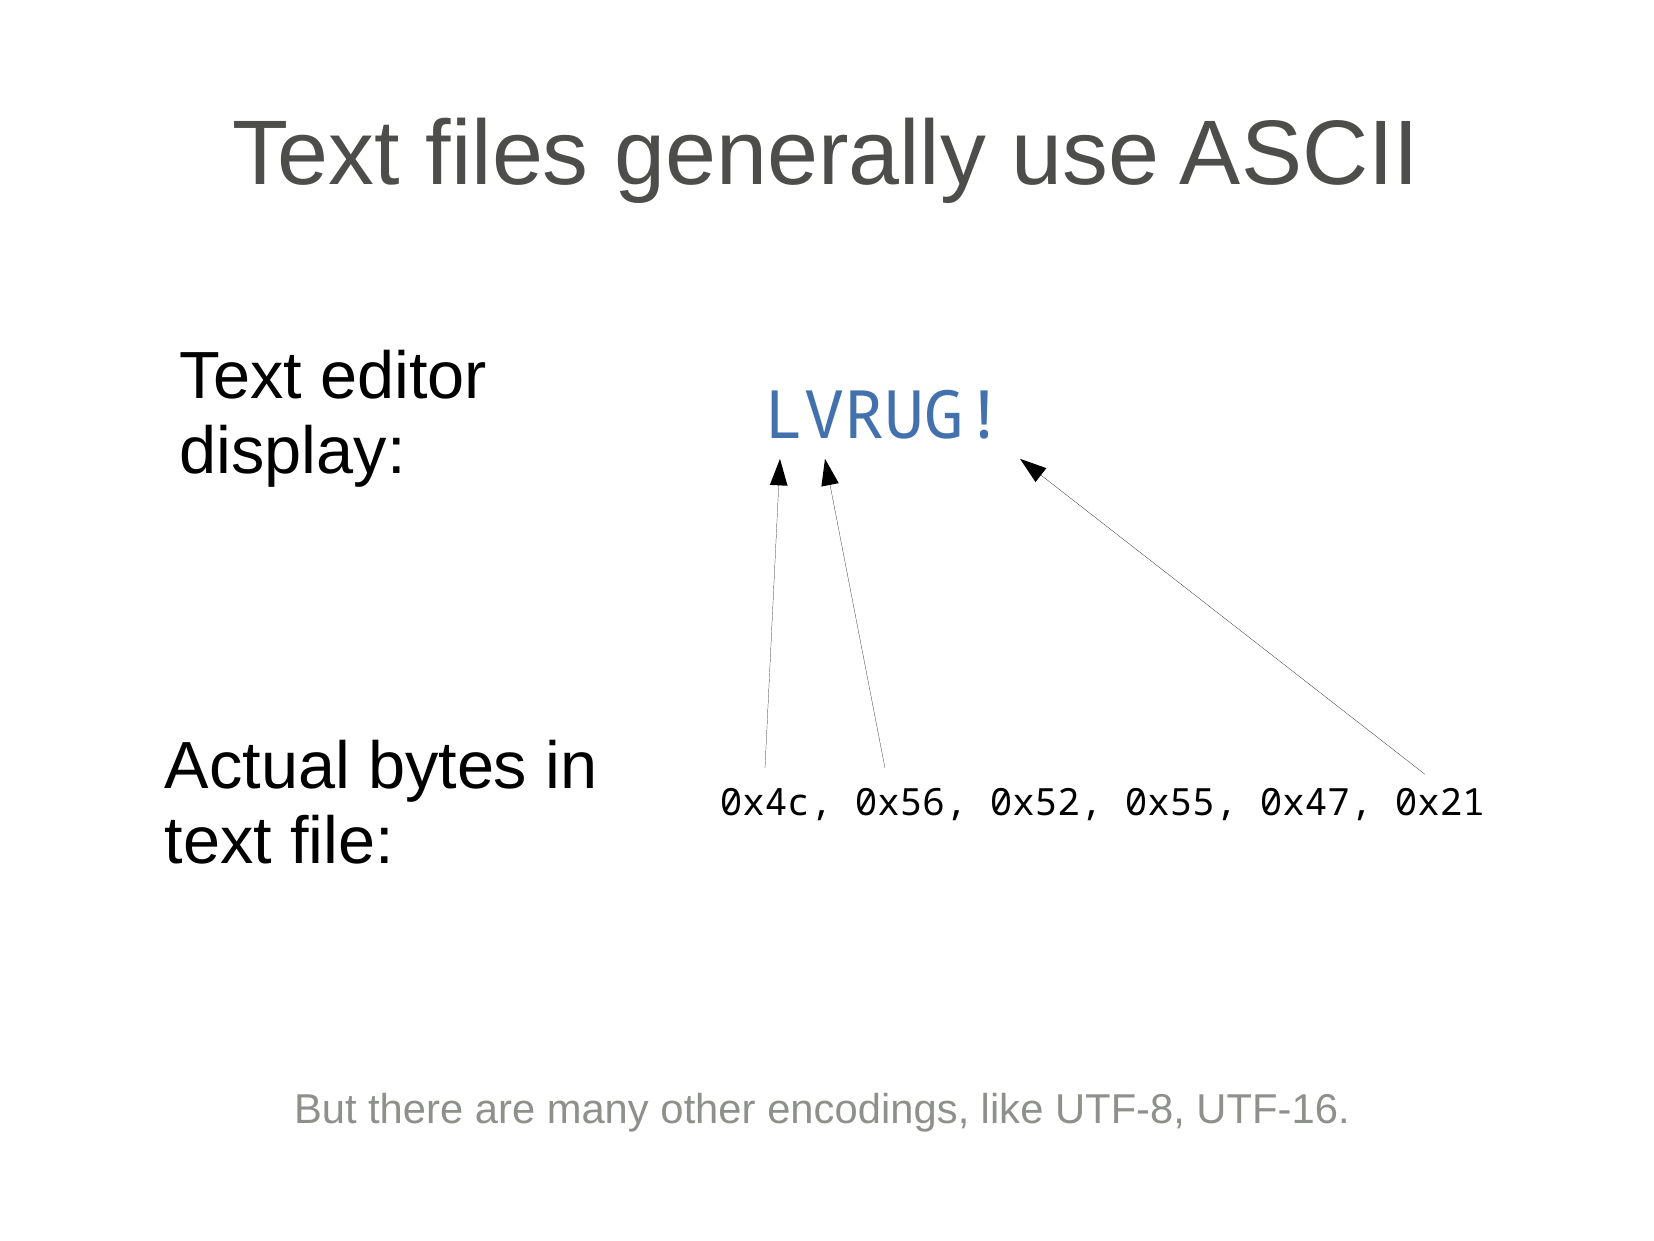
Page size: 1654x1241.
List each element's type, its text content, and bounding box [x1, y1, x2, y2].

text_box But there are many other encodings, like UTF-8, UTF-16. [279, 1078, 1366, 1141]
text_box Actual bytes in text file: [150, 720, 616, 886]
title Text files generally use ASCII [82, 49, 1571, 257]
text_box 0x4c, 0x56, 0x52, 0x55, 0x47, 0x21 [705, 768, 1546, 831]
text_box Text editor display: [165, 330, 631, 495]
text_box LVRUG! [750, 360, 1306, 459]
